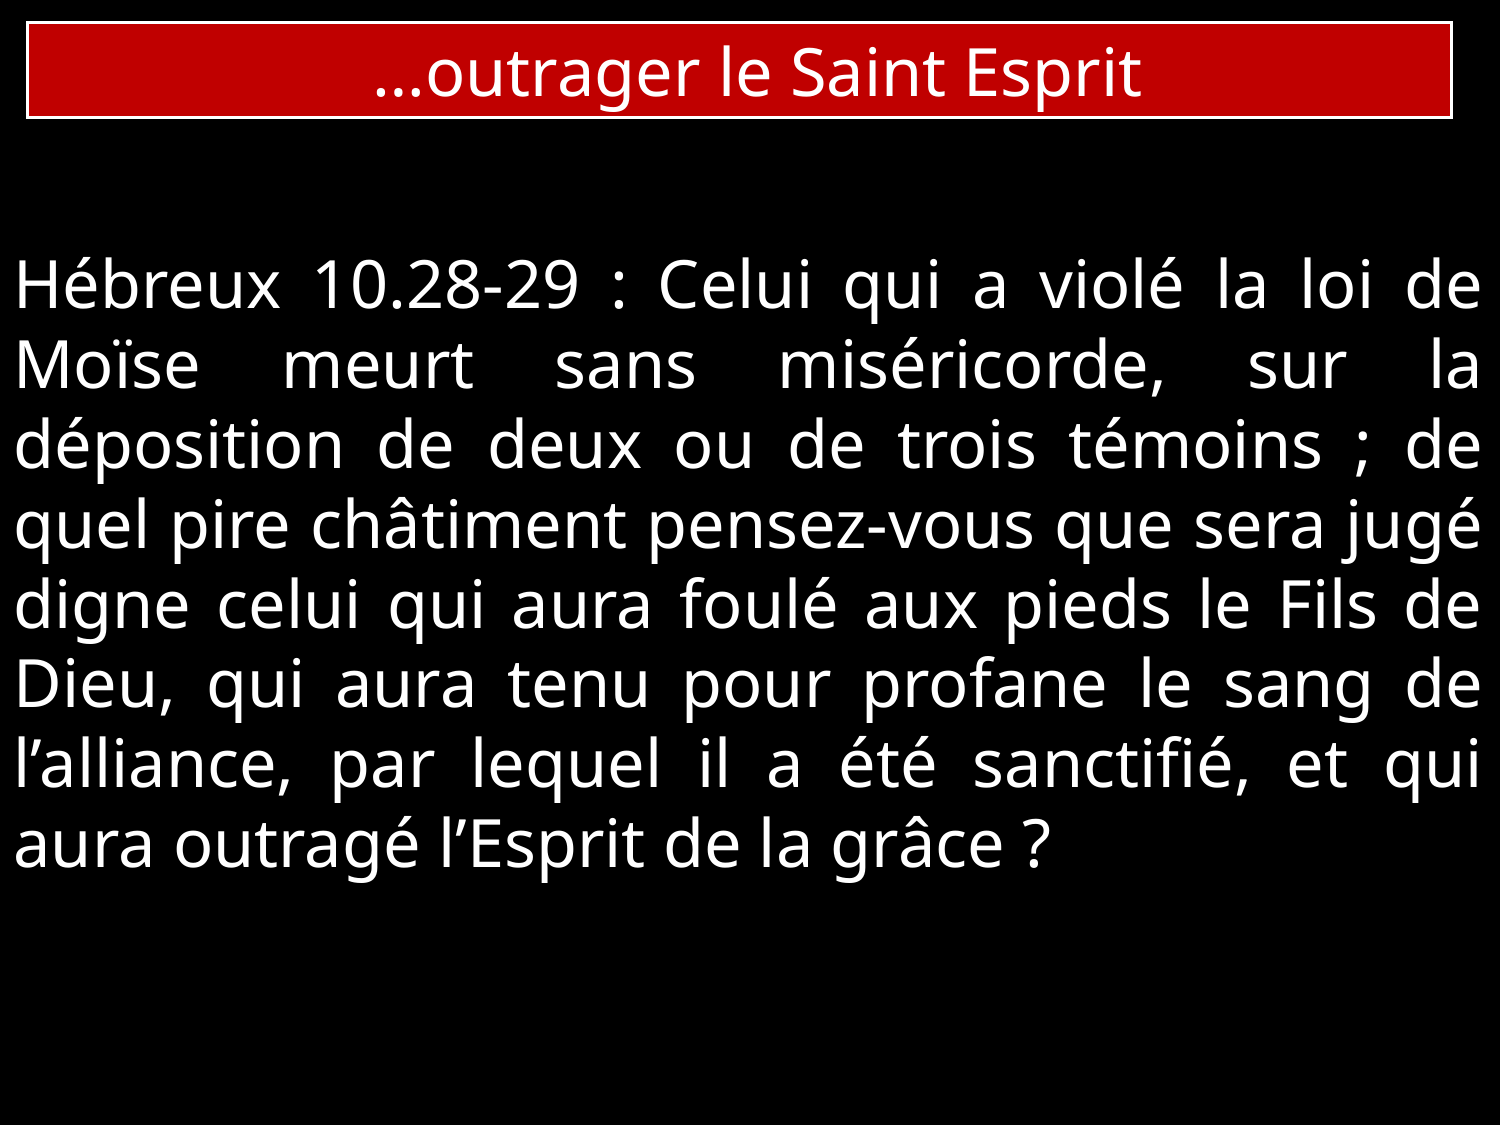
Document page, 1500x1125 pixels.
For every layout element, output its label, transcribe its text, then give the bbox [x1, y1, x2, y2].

text_box Hébreux 10.28-29 : Celui qui a violé la loi de Moïse meurt sans miséricorde, sur la déposition de deux ou de trois témoins ; de quel pire châtiment pensez-vous que sera jugé digne celui qui aura foulé aux pieds le Fils de Dieu, qui aura tenu pour profane le sang de l’alliance, par lequel il a été sanctifié, et qui aura outragé l’Esprit de la grâce ? [0, 234, 1500, 889]
text_box …outrager le Saint Esprit [27, 22, 1452, 118]
